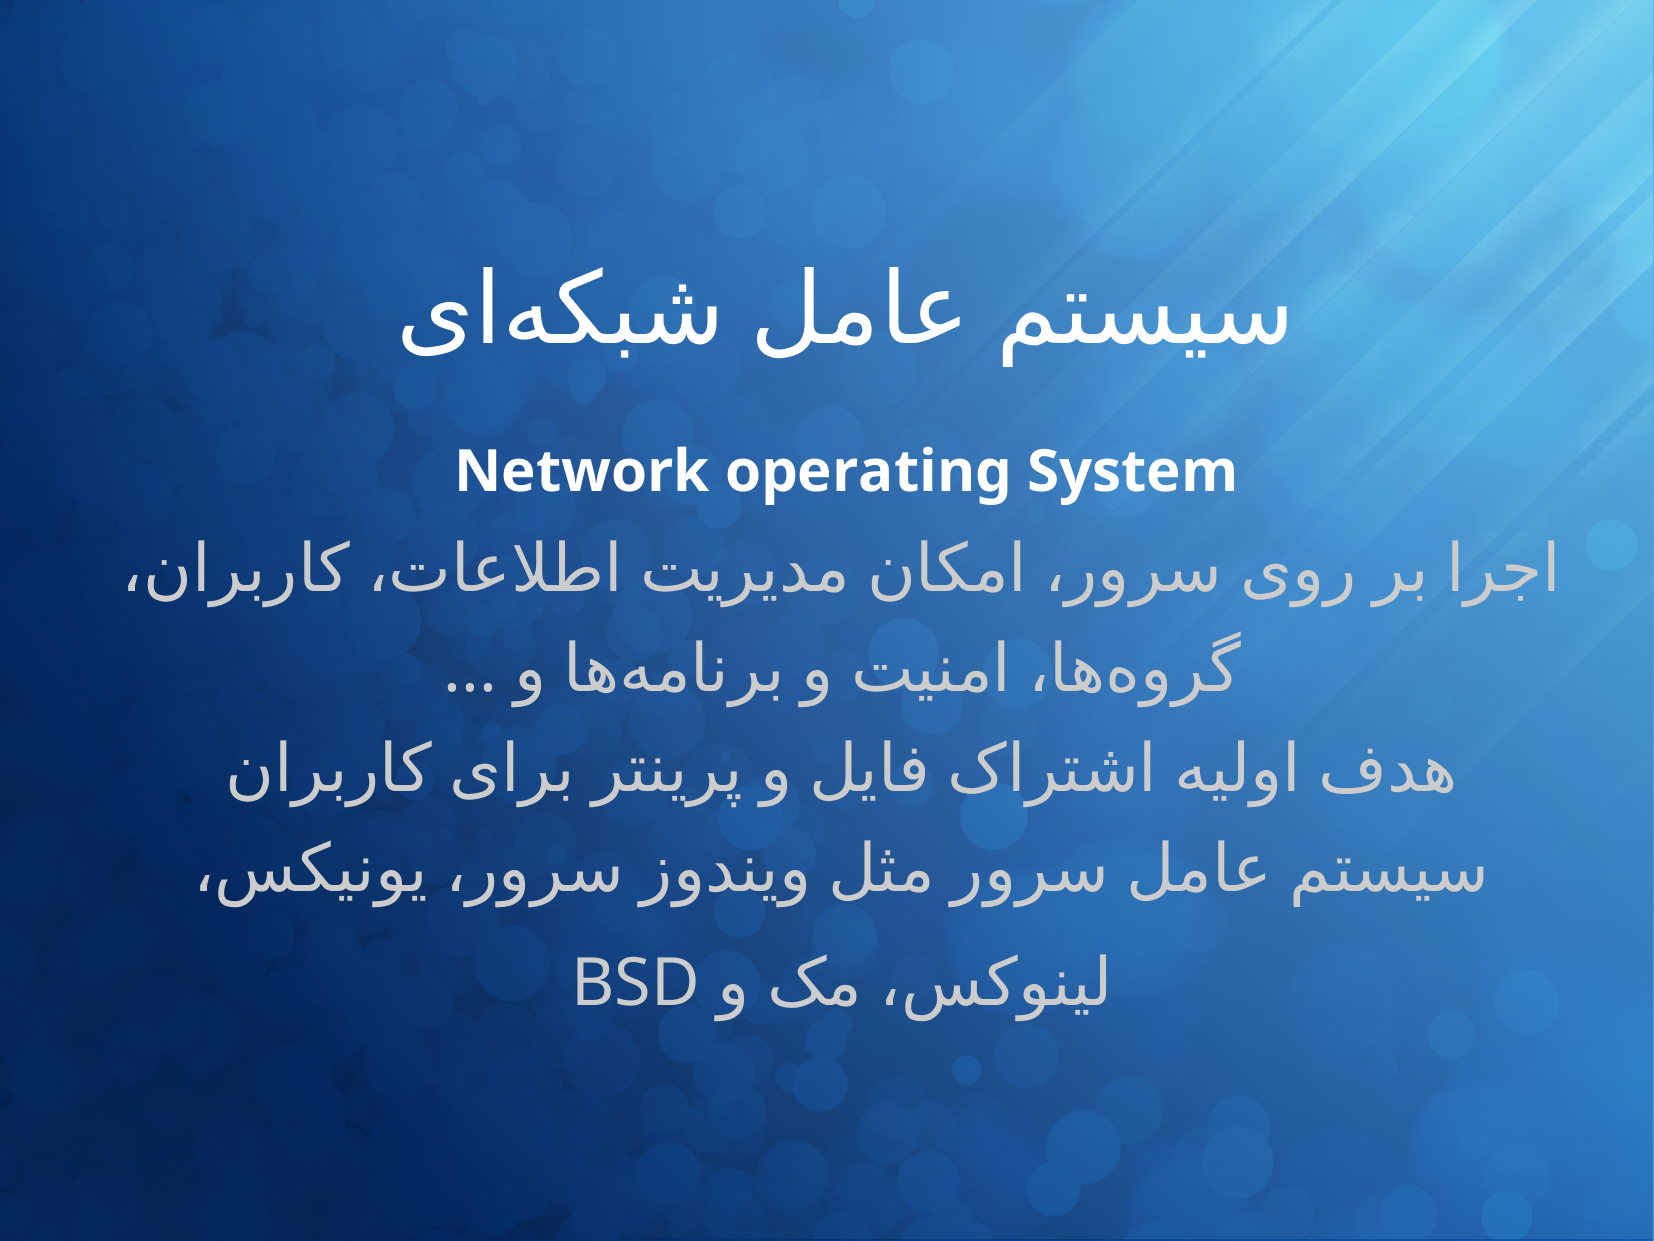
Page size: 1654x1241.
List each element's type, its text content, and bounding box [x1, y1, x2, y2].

title Network operating System [118, 412, 1576, 526]
subtitle اجرا بر روی سرور، امکان مدیریت اطلاعات، کاربران، گروه‌ها، امنیت و برنامه‌ها و ... هدف اولیه اشتراک فایل و پرینتر برای کاربران سیستم عامل سرور مثل ویندوز سرور، یونیکس، لینوکس، مک و BSD [113, 514, 1571, 1037]
picture [0, 0, 1654, 1241]
title سیستم عامل شبکه‌ای [118, 187, 1576, 412]
